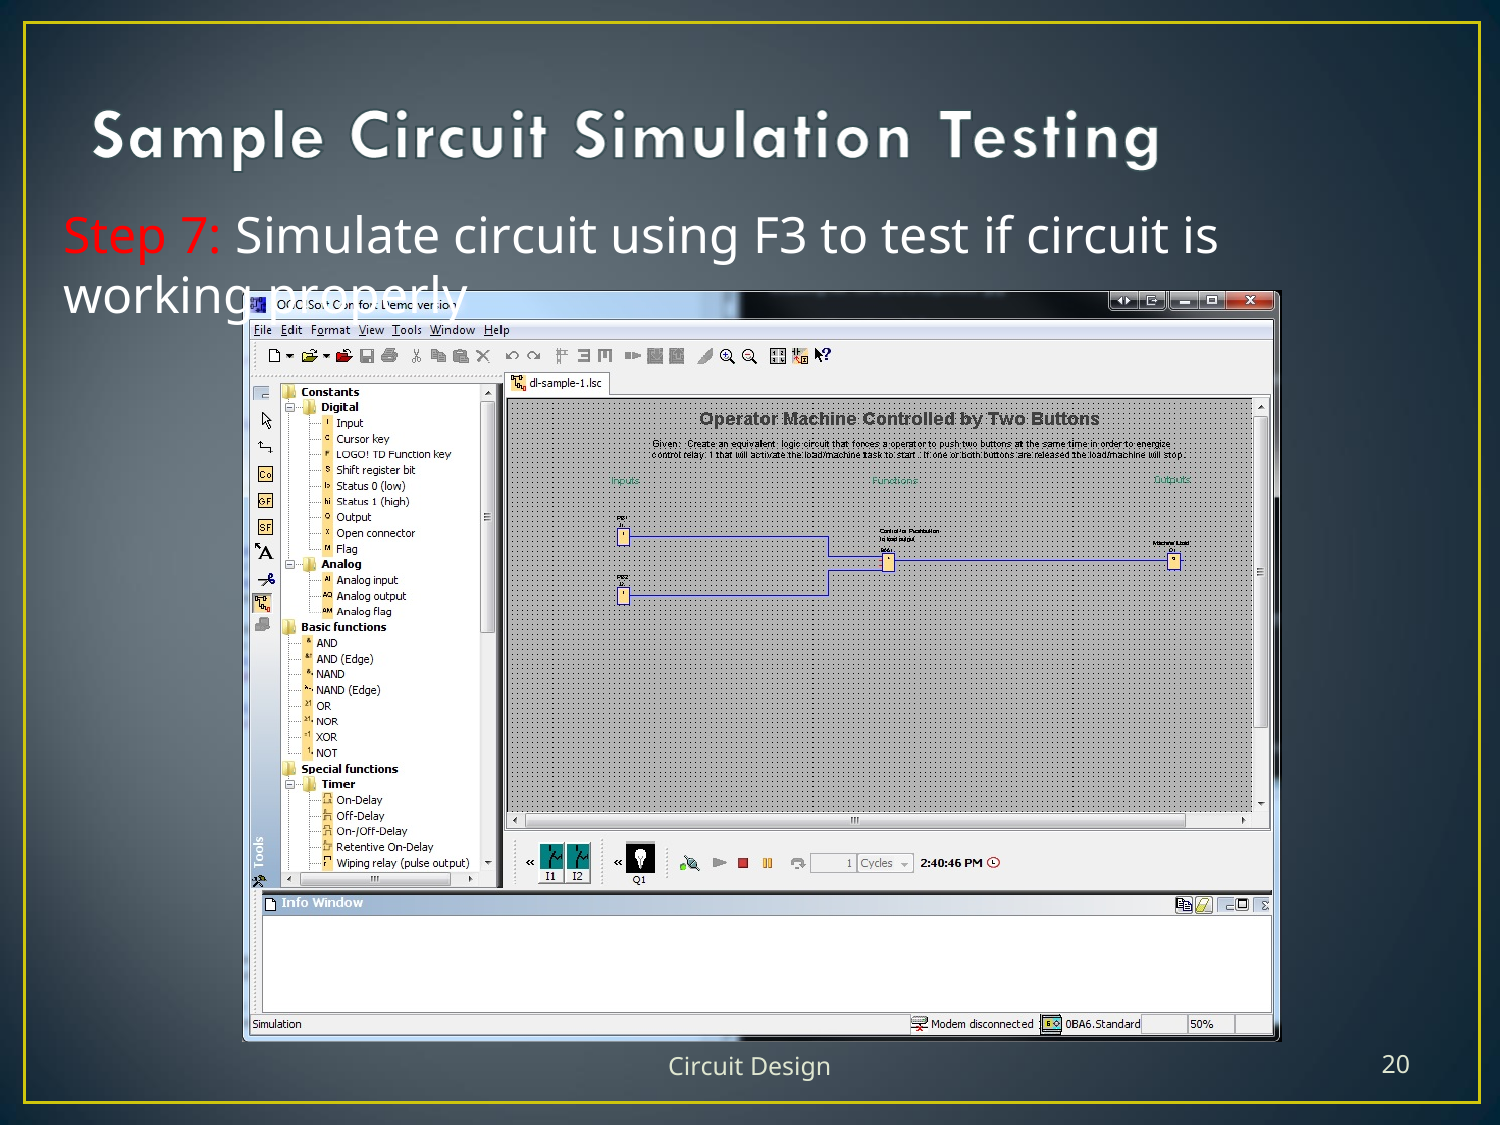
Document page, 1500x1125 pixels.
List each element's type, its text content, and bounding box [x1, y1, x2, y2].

text_box Circuit Design [464, 1035, 1036, 1096]
text_box [45, 45, 1426, 223]
picture [0, 0, 1500, 1125]
text_box <number> [1074, 1035, 1426, 1096]
text_box Step 7: Simulate circuit using F3 to test if circuit is working properly [48, 196, 1419, 332]
text_box [242, 332, 1282, 1042]
